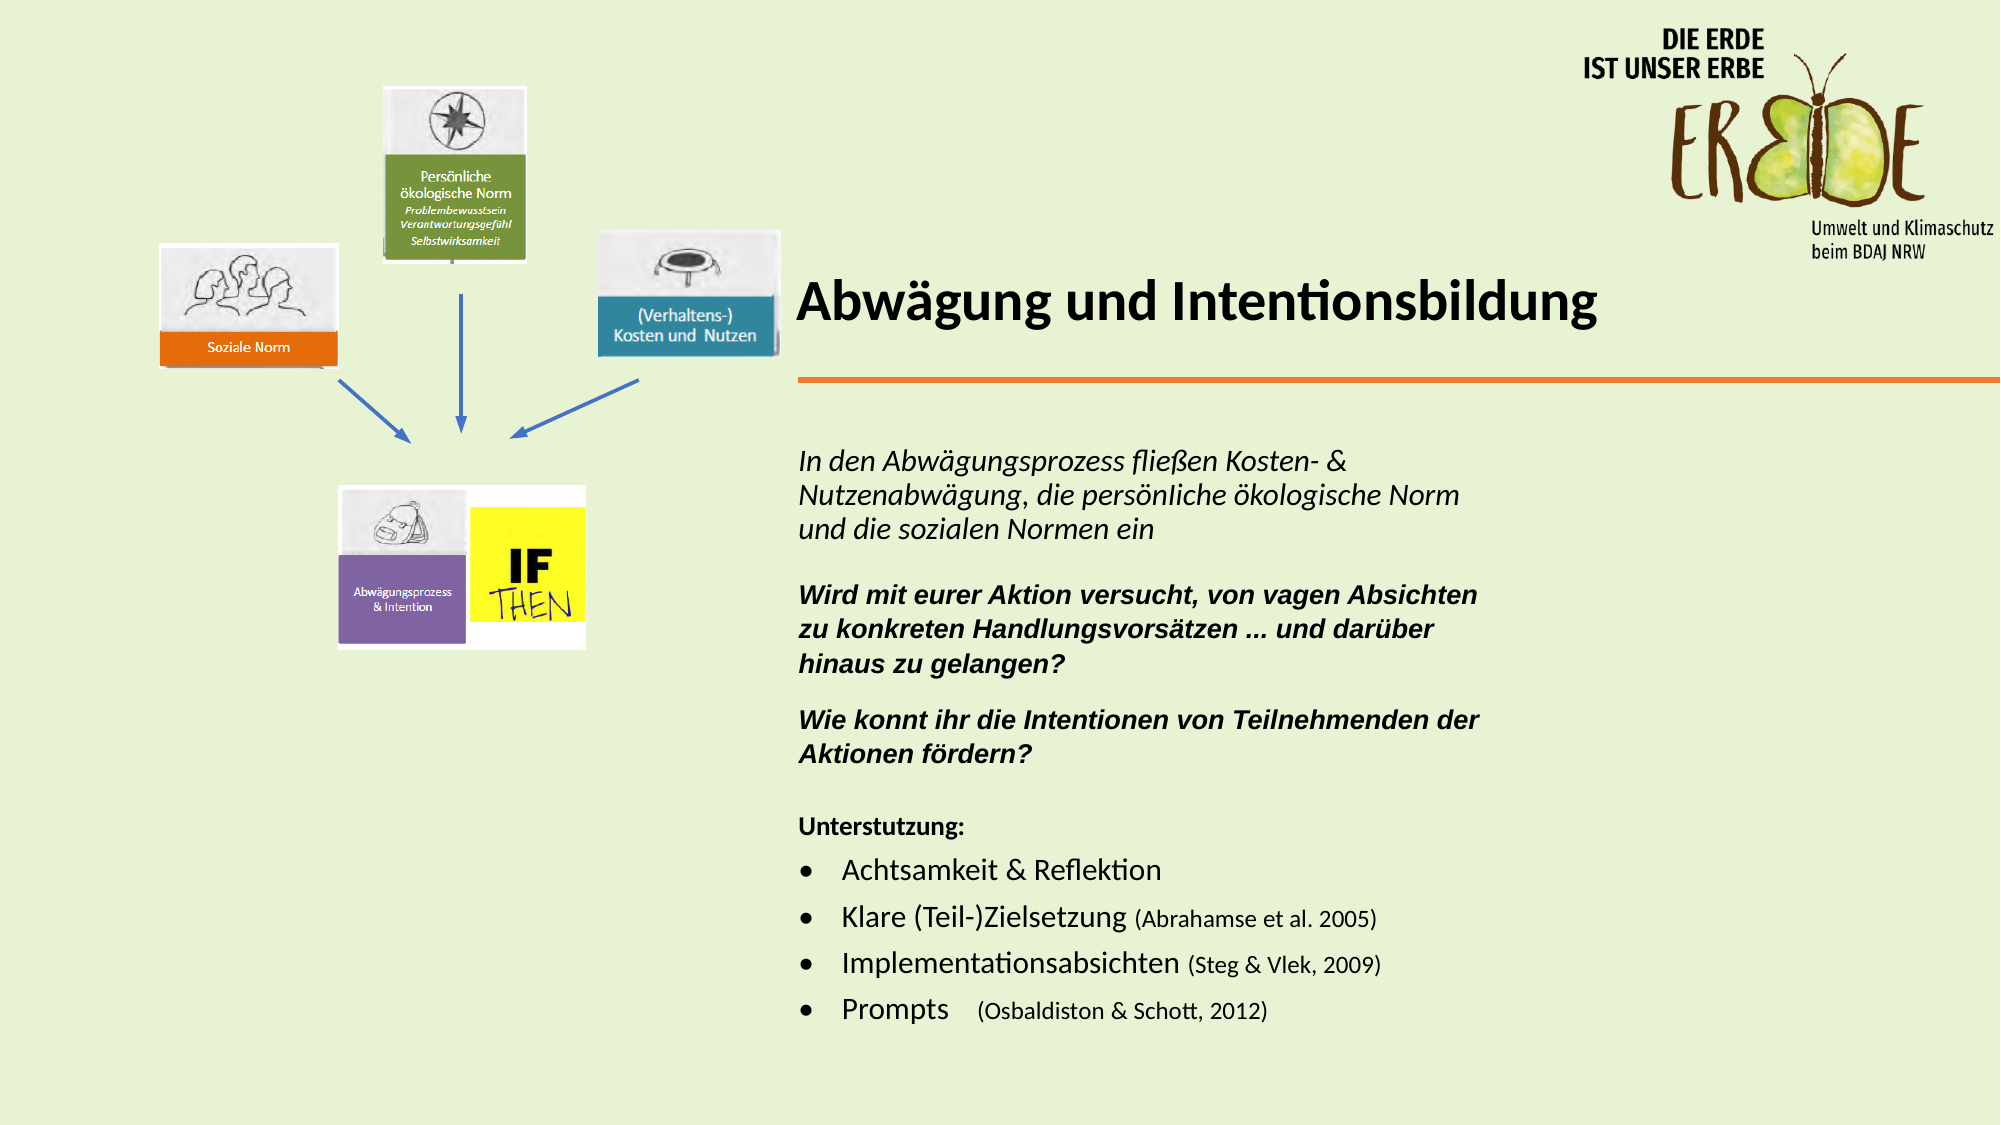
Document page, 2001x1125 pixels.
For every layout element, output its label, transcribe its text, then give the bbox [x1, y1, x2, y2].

text_box Abwägung und Intentionsbildung [769, 262, 1695, 399]
text_box In den Abwägungsprozess fließen Kosten- & Nutzenabwägung, die persönIiche ökologische Norm und die sozialen Normen ein [798, 444, 1468, 540]
text_box Unterstutzung: • Achtsamkeit & Reflektion • Klare (Teil-)Zielsetzung (Abrahamse et al. 2005) • Implementationsabsichten (Steg & Vlek, 2009) • Prompts (Osbaldiston & Schott, 2012) [798, 808, 1462, 995]
picture [598, 230, 781, 357]
text_box Wird mit eurer Aktion versucht, von vagen Absichten zu konkreten Handlungsvorsätzen ... und darüber hinaus zu gelangen? Wie konnt ihr die Intentionen von Teilnehmenden der Aktionen fördern? [798, 575, 1514, 773]
picture [159, 243, 339, 369]
picture [338, 485, 586, 650]
picture [383, 86, 527, 264]
